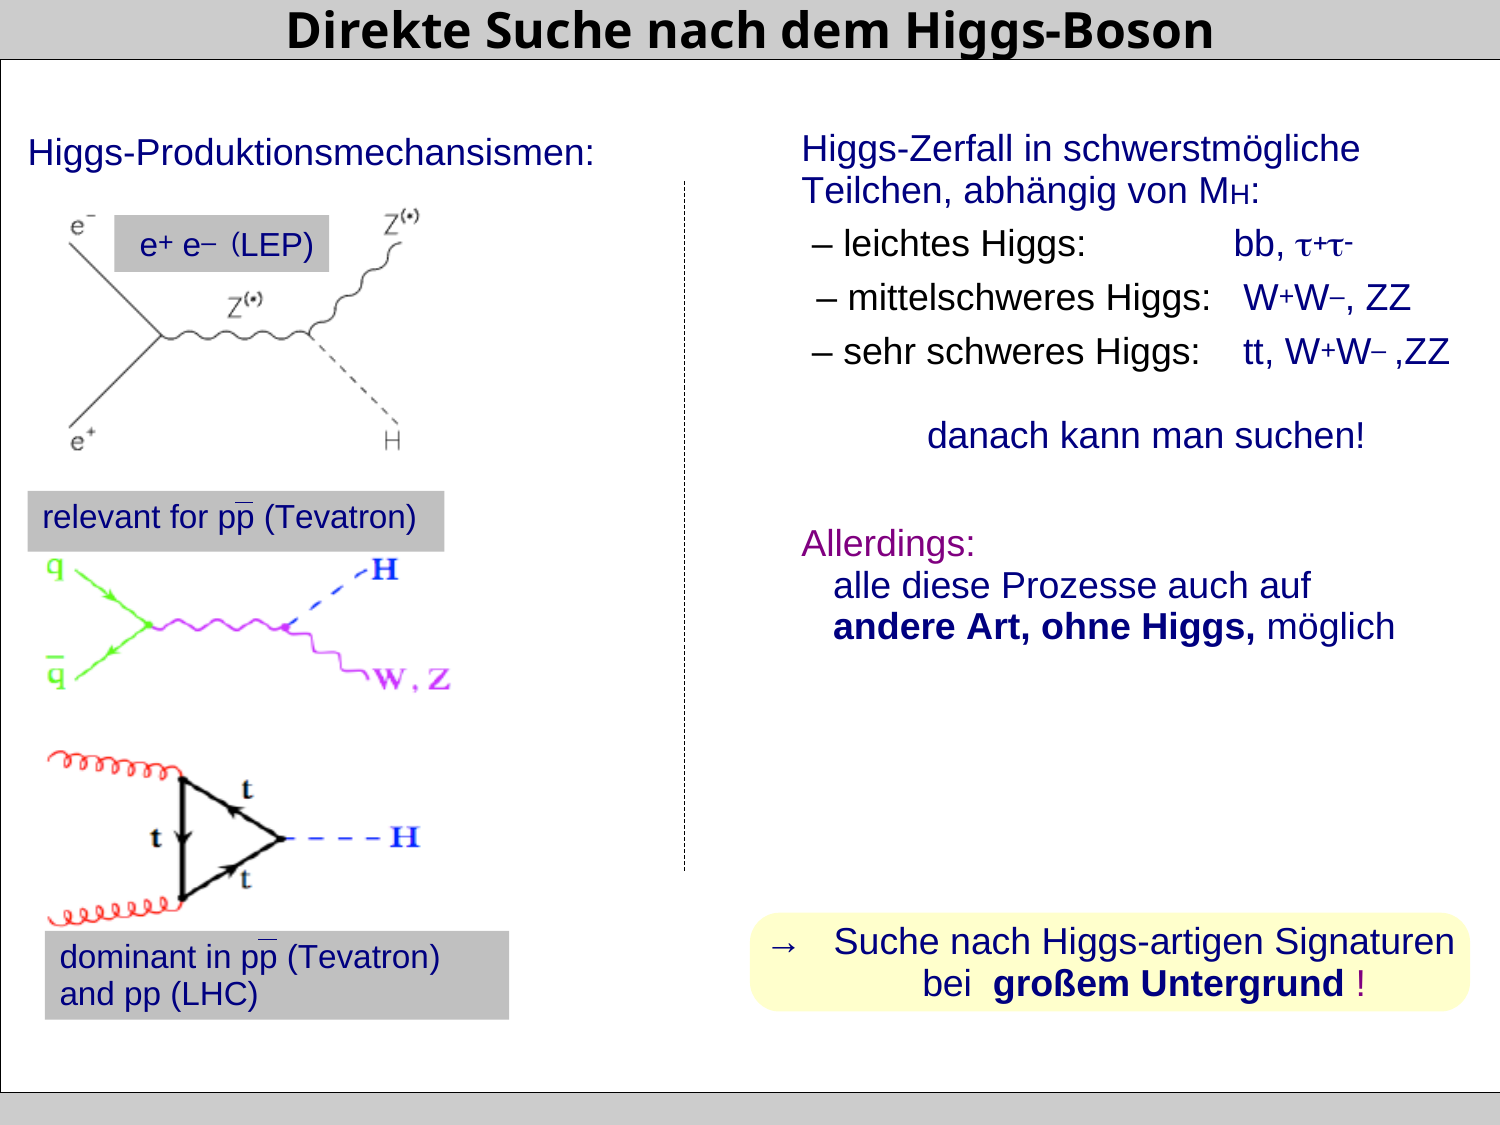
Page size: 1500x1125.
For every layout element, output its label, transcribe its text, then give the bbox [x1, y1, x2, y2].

text_box Higgs-Zerfall in schwerstmögliche Teilchen, abhängig von MH: – leichtes Higgs: bb, t+t- – mittelschweres Higgs: W+W–, ZZ – sehr schweres Higgs: tt, W+W– ,ZZ danach kann man suchen! Allerdings: alle diese Prozesse auch auf andere Art, ohne Higgs, möglich [786, 119, 1466, 719]
text_box e+ e– (LEP) [114, 215, 330, 272]
text_box relevant for pp (Tevatron) [27, 490, 445, 552]
title Direkte Suche nach dem Higgs-Boson [110, 0, 1392, 72]
text_box dominant in pp (Tevatron) and pp (LHC) [44, 930, 510, 1020]
picture [26, 538, 462, 701]
picture [19, 187, 428, 460]
text_box Higgs-Produktionsmechansismen: [12, 123, 611, 181]
picture [20, 741, 433, 936]
text_box → Suche nach Higgs-artigen Signaturen bei großem Untergrund ! [749, 912, 1471, 1012]
